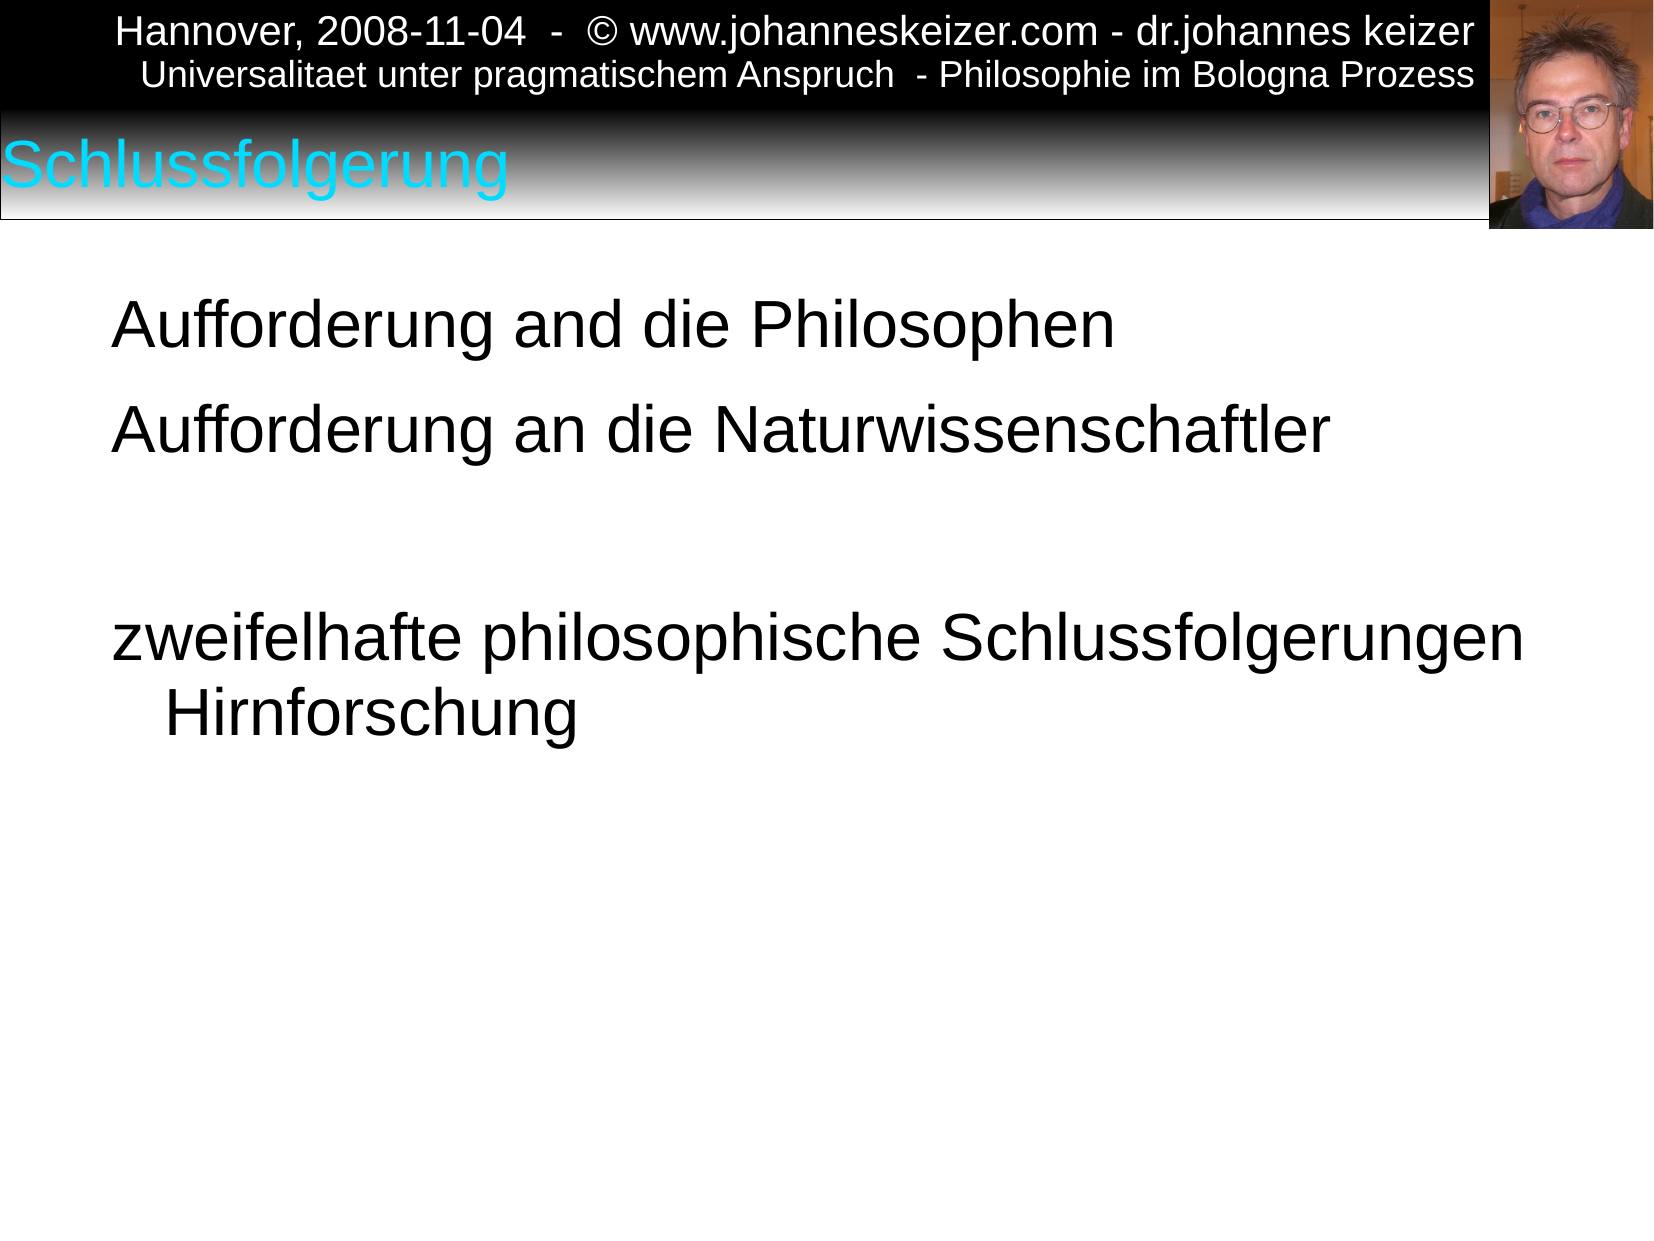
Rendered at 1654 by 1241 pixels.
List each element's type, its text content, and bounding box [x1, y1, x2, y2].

title Schlussfolgerung [0, 109, 1490, 220]
picture [1489, 0, 1654, 229]
list Aufforderung and die Philosophen Aufforderung an die Naturwissenschaftler zweifelhafte philosophische Schlussfolgerungen Hirnforschung [93, 287, 1583, 1092]
